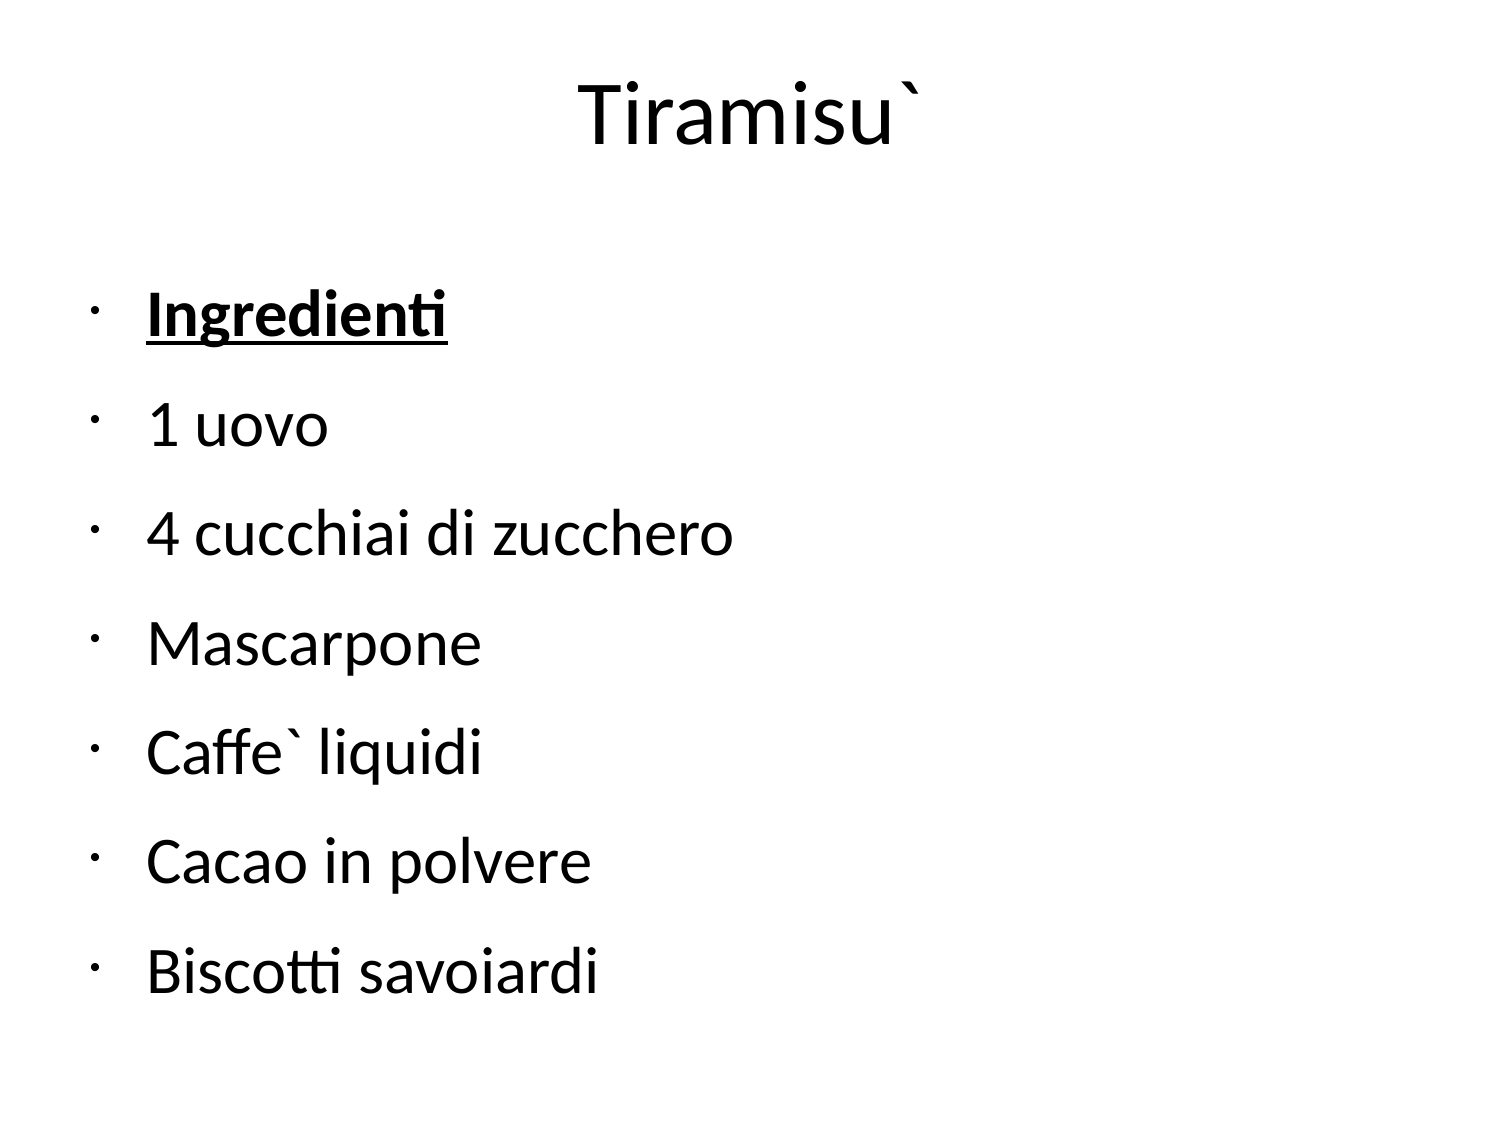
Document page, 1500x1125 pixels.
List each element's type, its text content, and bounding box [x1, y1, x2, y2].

list Ingredienti 1 uovo 4 cucchiai di zucchero Mascarpone Caffe` liquidi Cacao in polvere Biscotti savoiardi [75, 262, 1425, 1005]
title Tiramisu` [75, 45, 1425, 233]
